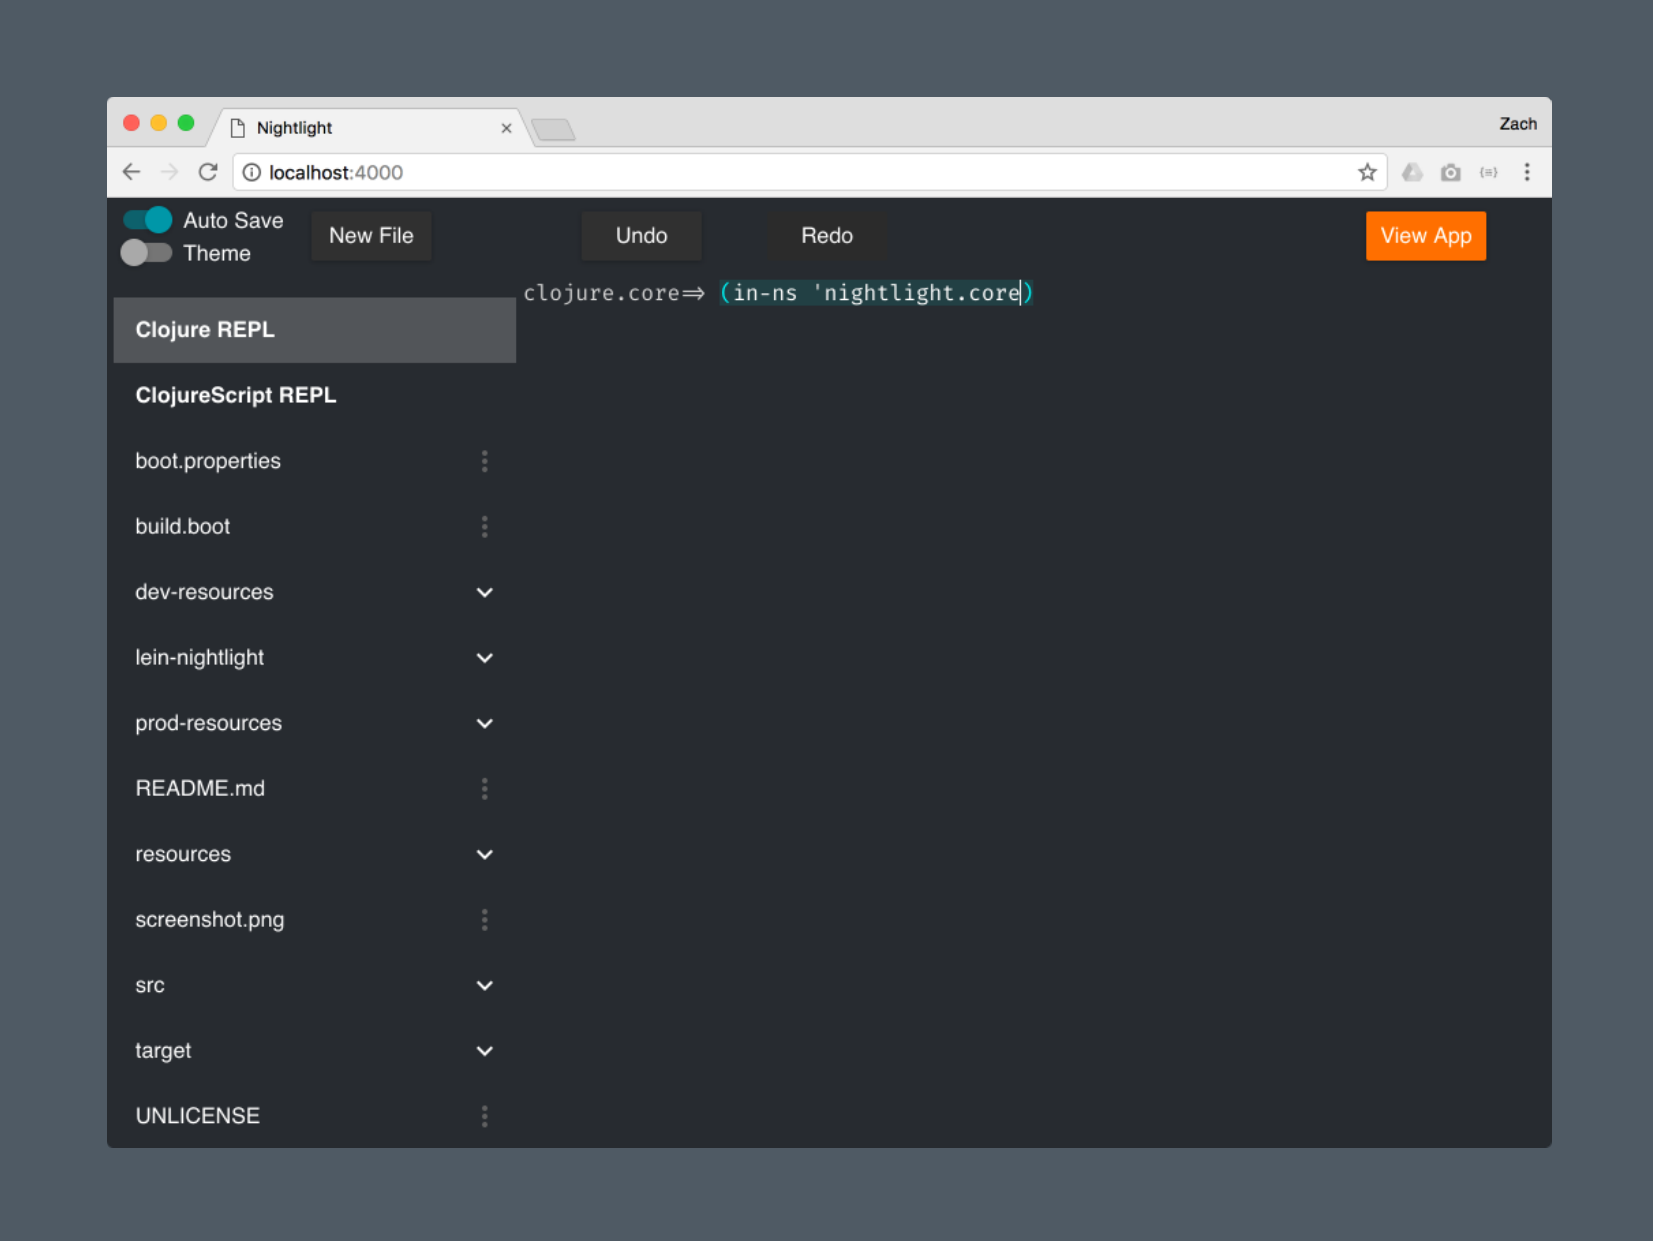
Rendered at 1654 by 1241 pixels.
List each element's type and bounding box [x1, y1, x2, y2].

picture [107, 97, 1552, 1148]
